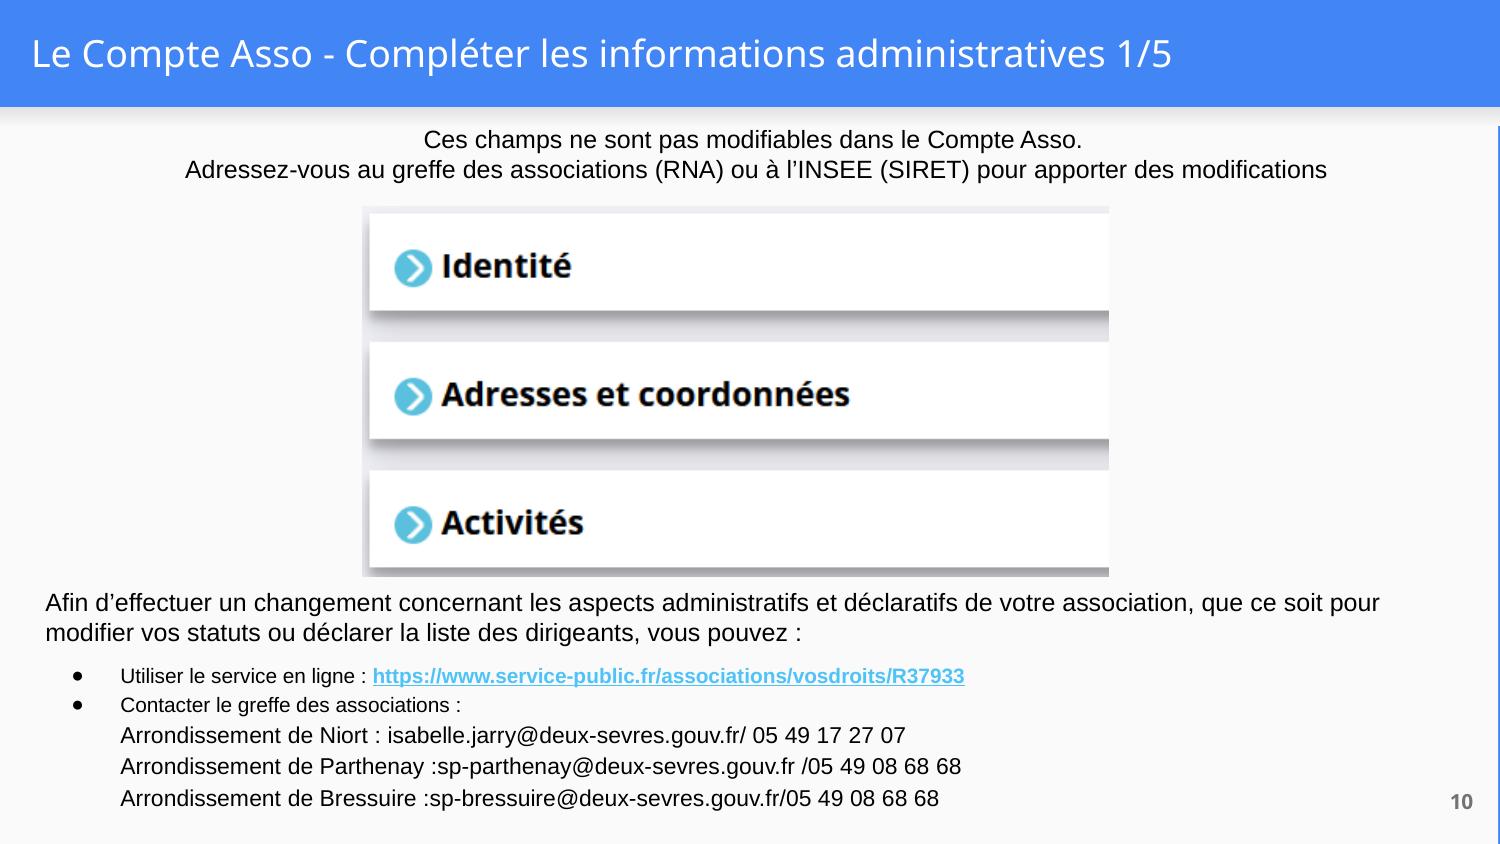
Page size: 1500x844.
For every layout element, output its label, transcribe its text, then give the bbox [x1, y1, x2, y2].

text_box Ces champs ne sont pas modifiables dans le Compte Asso. Adressez-vous au greffe des associations (RNA) ou à l’INSEE (SIRET) pour apporter des modifications [91, 108, 1424, 210]
picture [362, 206, 1109, 577]
slide_number <numéro> [1398, 770, 1489, 835]
title Le Compte Asso - Compléter les informations administratives 1/5 [16, 2, 1464, 102]
text_box Afin d’effectuer un changement concernant les aspects administratifs et déclaratifs de votre association, que ce soit pour modifier vos statuts ou déclarer la liste des dirigeants, vous pouvez : Utiliser le service en ligne : https://www.service-public.fr/associations/vosdroits/R37933 Contacter le greffe des associations : Arrondissement de Niort : isabelle.jarry@deux-sevres.gouv.fr/ 05 49 17 27 07 Arrondissement de Parthenay :sp-parthenay@deux-sevres.gouv.fr /05 49 08 68 68 Arrondissement de Bressuire :sp-bressuire@deux-sevres.gouv.fr/05 49 08 68 68 [30, 571, 1479, 830]
